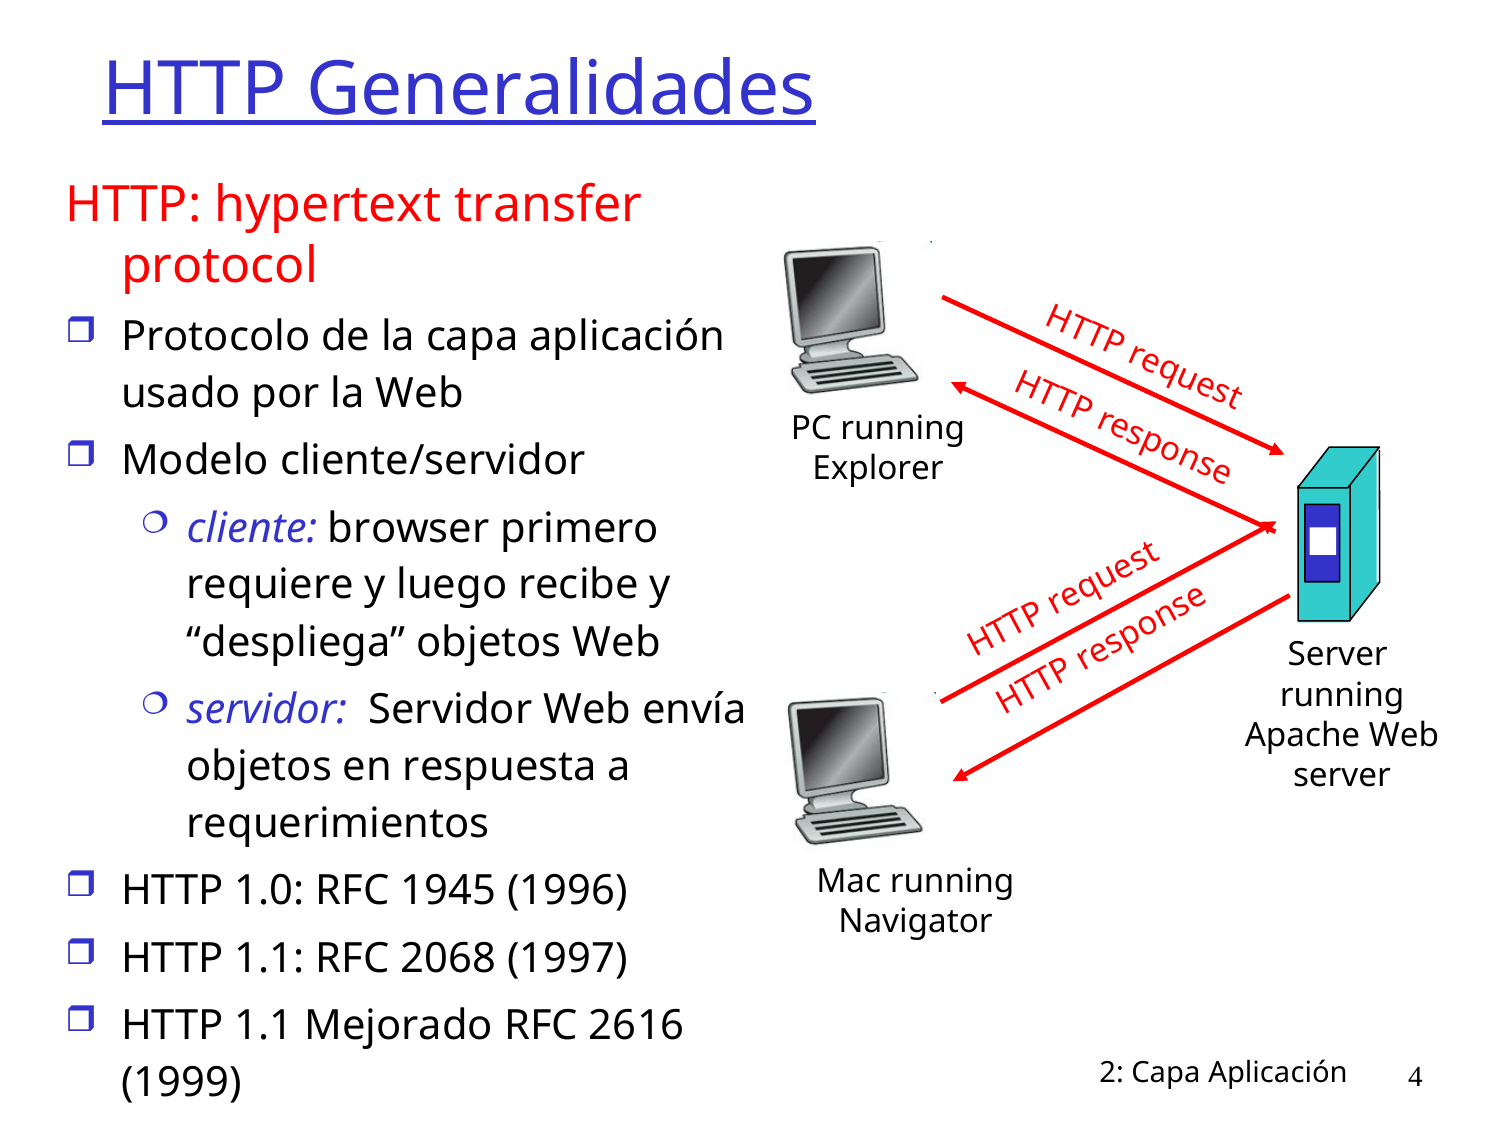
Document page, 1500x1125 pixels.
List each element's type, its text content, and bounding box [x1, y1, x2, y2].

text_box Server running Apache Web server [1229, 629, 1455, 801]
picture [816, 692, 936, 852]
text_box [1297, 447, 1380, 623]
picture [816, 241, 932, 401]
text_box HTTP request [944, 519, 1182, 679]
text_box HTTP response [973, 562, 1230, 736]
text_box PC running Explorer [775, 402, 981, 495]
text_box Mac running Navigator [801, 856, 1030, 948]
text_box HTTP request [1023, 285, 1265, 431]
list HTTP: hypertext transfer protocol Protocolo de la capa aplicación usado por la Web Modelo cliente/servidor cliente: browser primero requiere y luego recibe y “despliega” objetos Web servidor: Servidor Web envía objetos en respuesta a requerimientos HTTP 1.0: RFC 1945 (1996) HTTP 1.1: RFC 2068 (1997) HTTP 1.1 Mejorado RFC 2616 (1999) [50, 164, 816, 1082]
title HTTP Generalidades [87, 15, 1463, 158]
text_box HTTP response [992, 351, 1256, 506]
